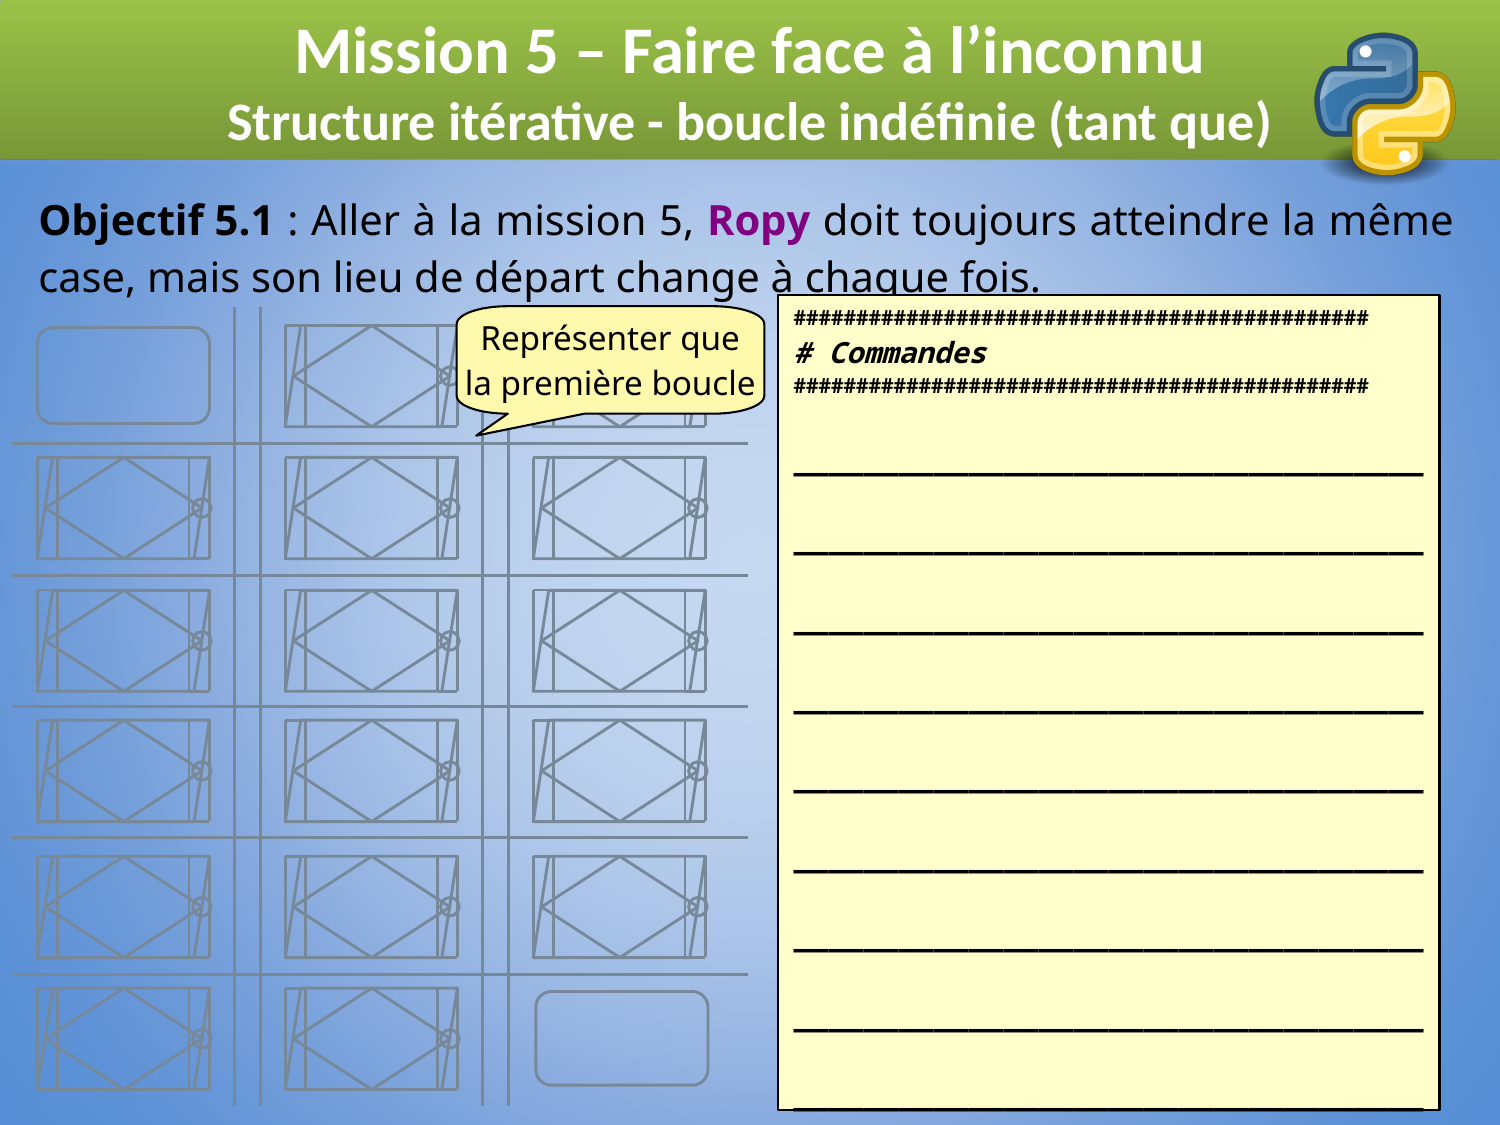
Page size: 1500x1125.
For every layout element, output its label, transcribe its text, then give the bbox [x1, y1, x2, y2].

text_box Objectif 5.1 : Aller à la mission 5, Ropy doit toujours atteindre la même case, mais son lieu de départ change à chaque fois. [23, 183, 1469, 282]
text_box ############################################## # Commandes ############################################## ____________________________________ ____________________________________ ____________________________________ ____________________________________ ____________________________________ ____________________________________ ____________________________________ ____________________________________ ____________________________________ ____________________________________ ____________________________________ ____________________________________ [777, 295, 1440, 1111]
text_box Représenter que la première boucle [456, 306, 765, 436]
picture [0, 29, 1500, 1125]
text_box Mission 5 – Faire face à l’inconnu Structure itérative - boucle indéfinie (tant que) [0, 0, 1500, 159]
